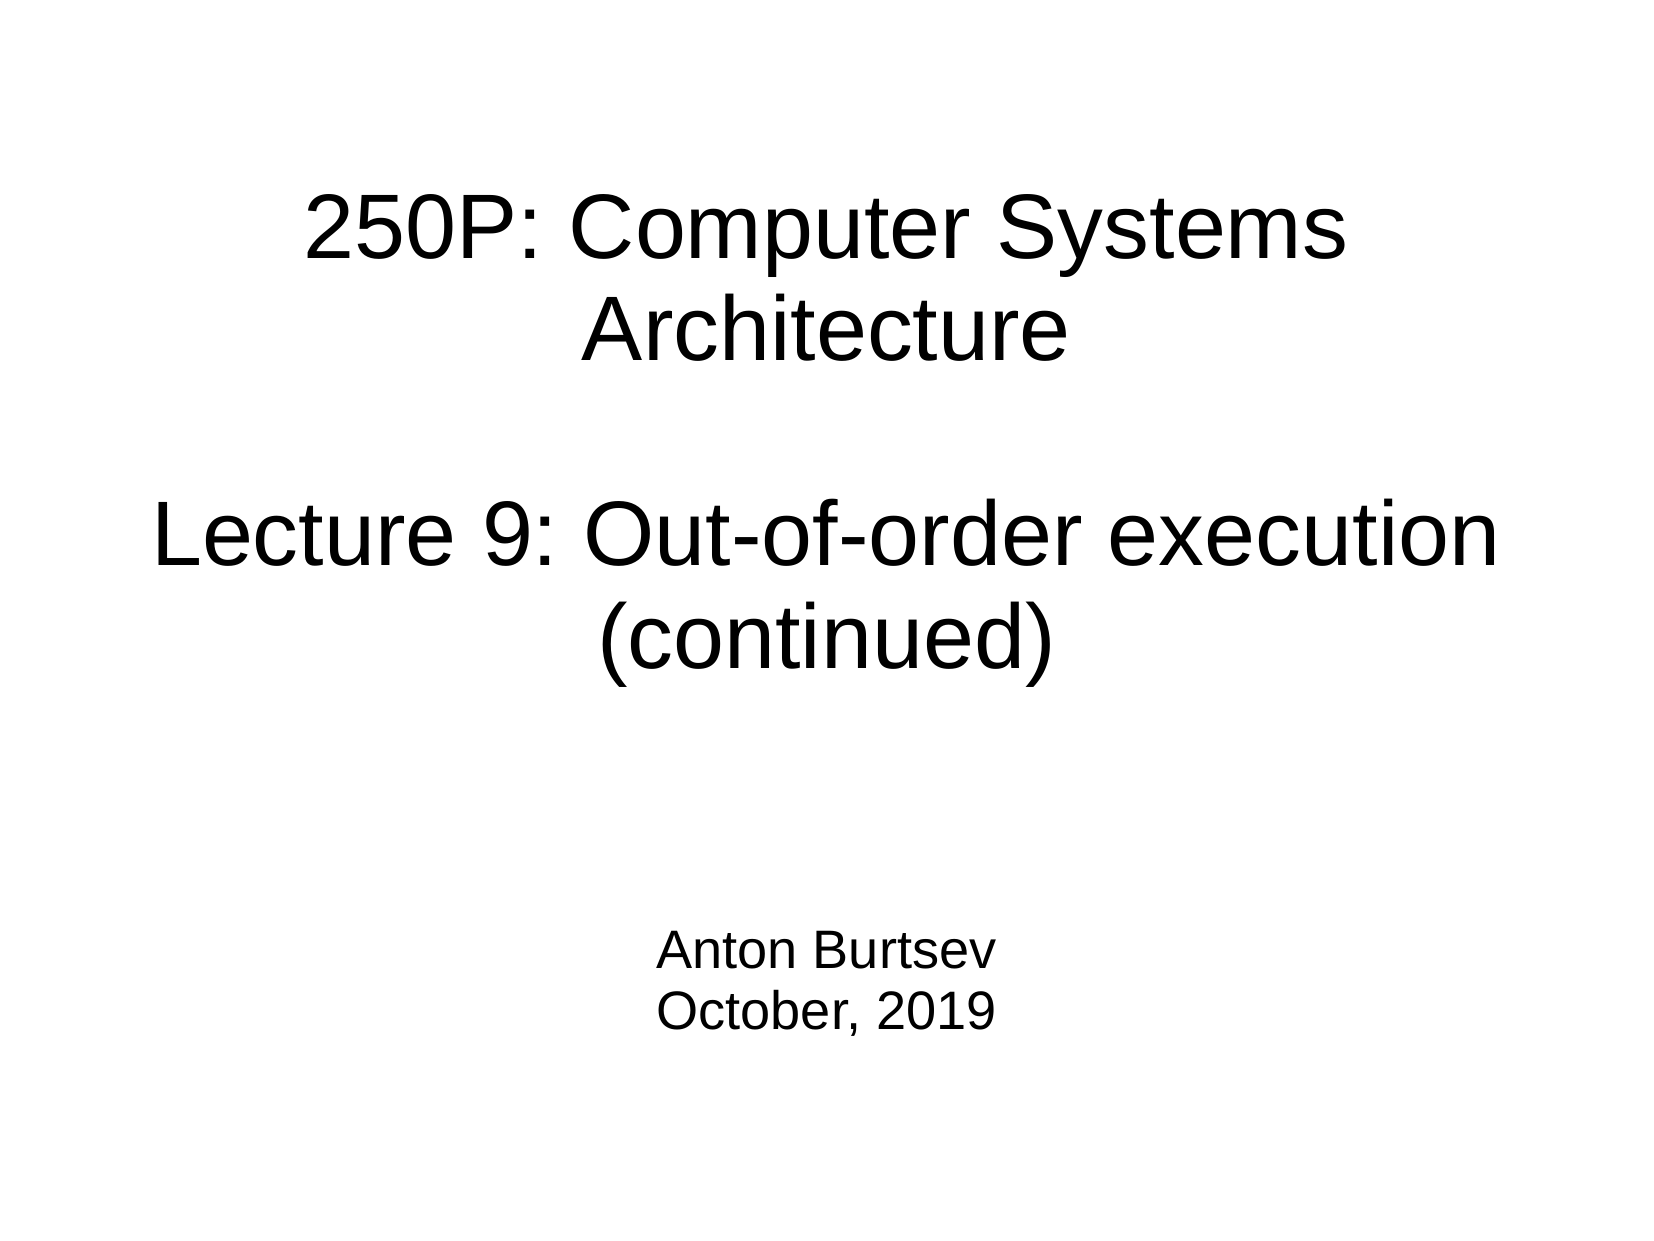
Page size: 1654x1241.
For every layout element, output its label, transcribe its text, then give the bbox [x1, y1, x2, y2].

title 250P: Computer Systems Architecture Lecture 9: Out-of-order execution (continued) [82, 113, 1571, 637]
subtitle Anton Burtsev October, 2019 [82, 637, 1571, 1109]
